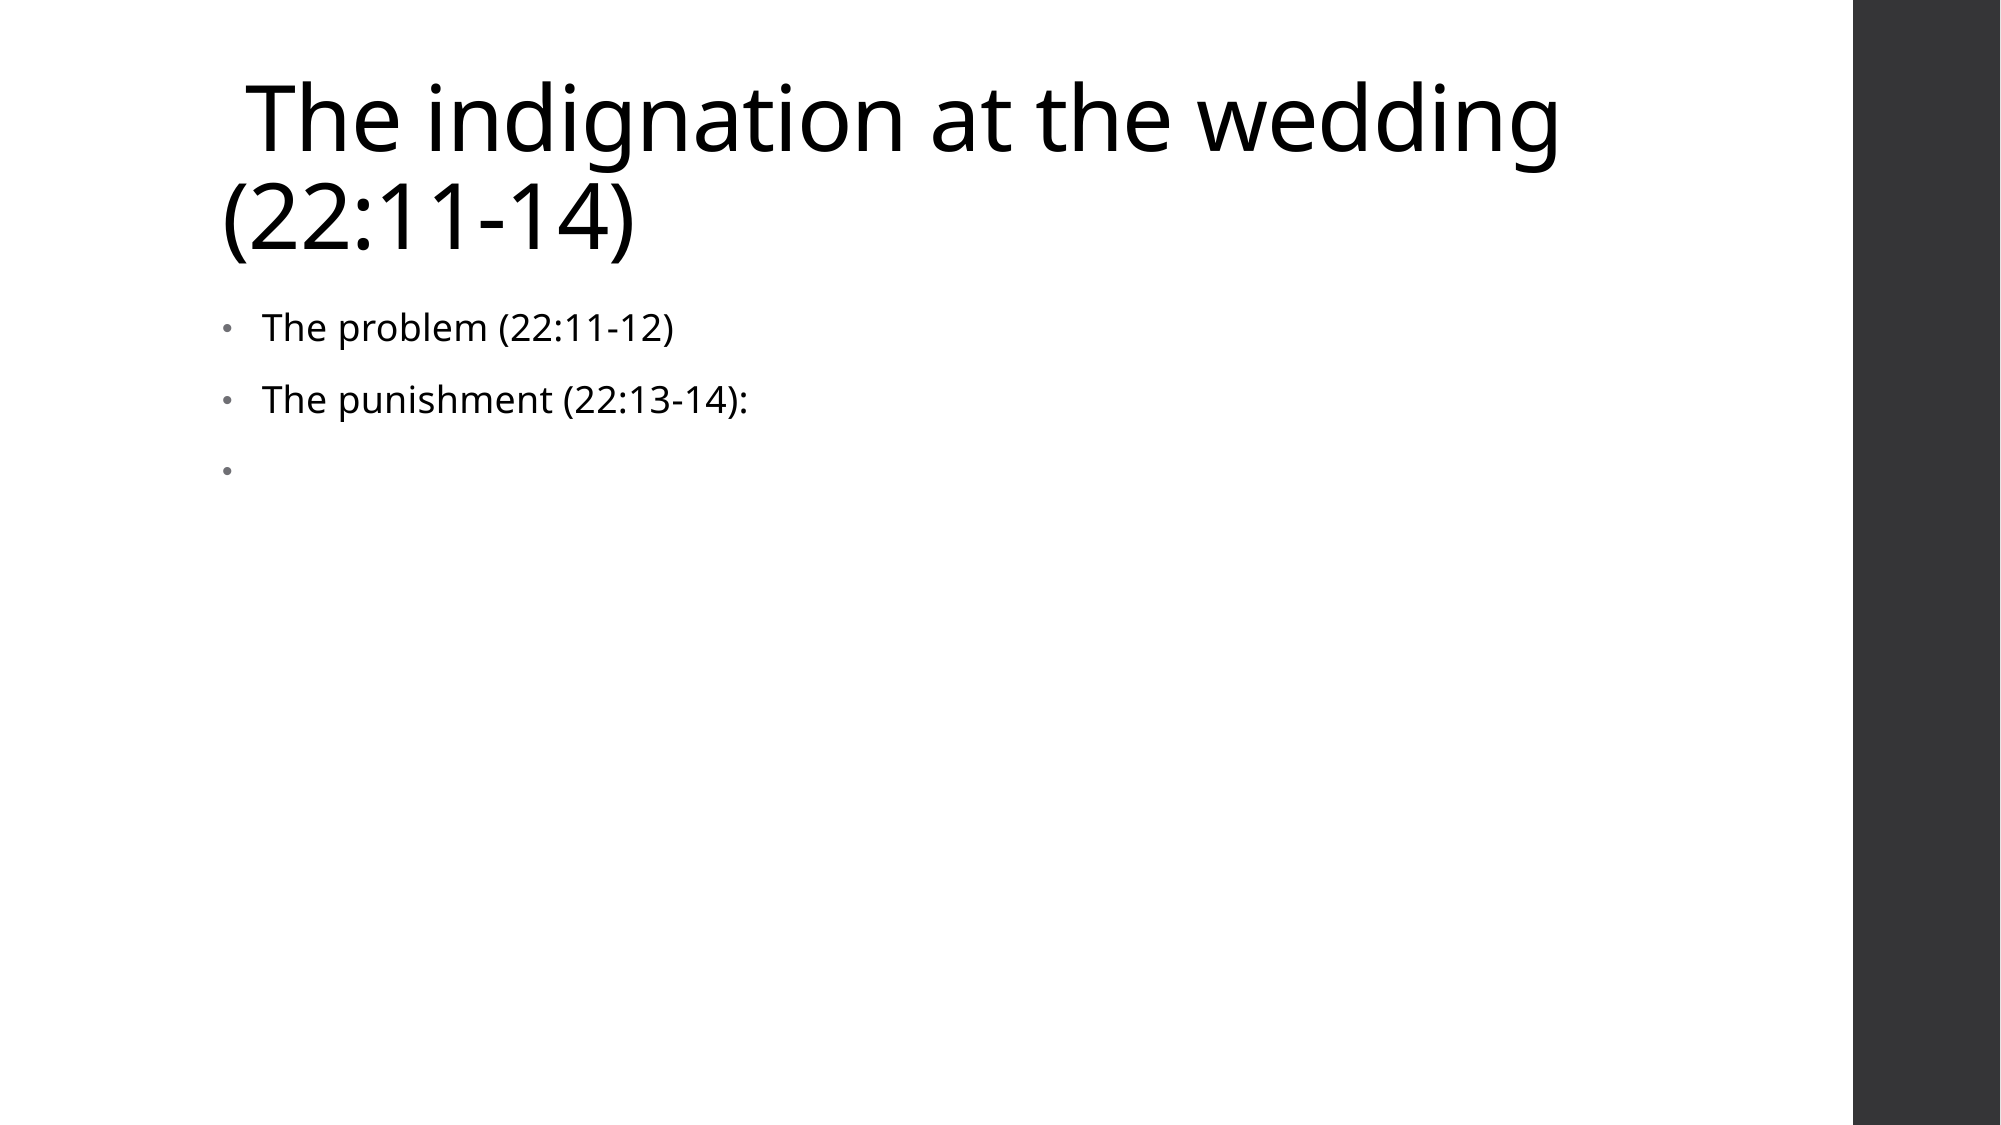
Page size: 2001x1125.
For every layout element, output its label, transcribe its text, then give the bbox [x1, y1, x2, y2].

title The indignation at the wedding (22:11-14) [206, 60, 1797, 278]
list The problem (22:11-12) The punishment (22:13-14): [206, 299, 1617, 1014]
